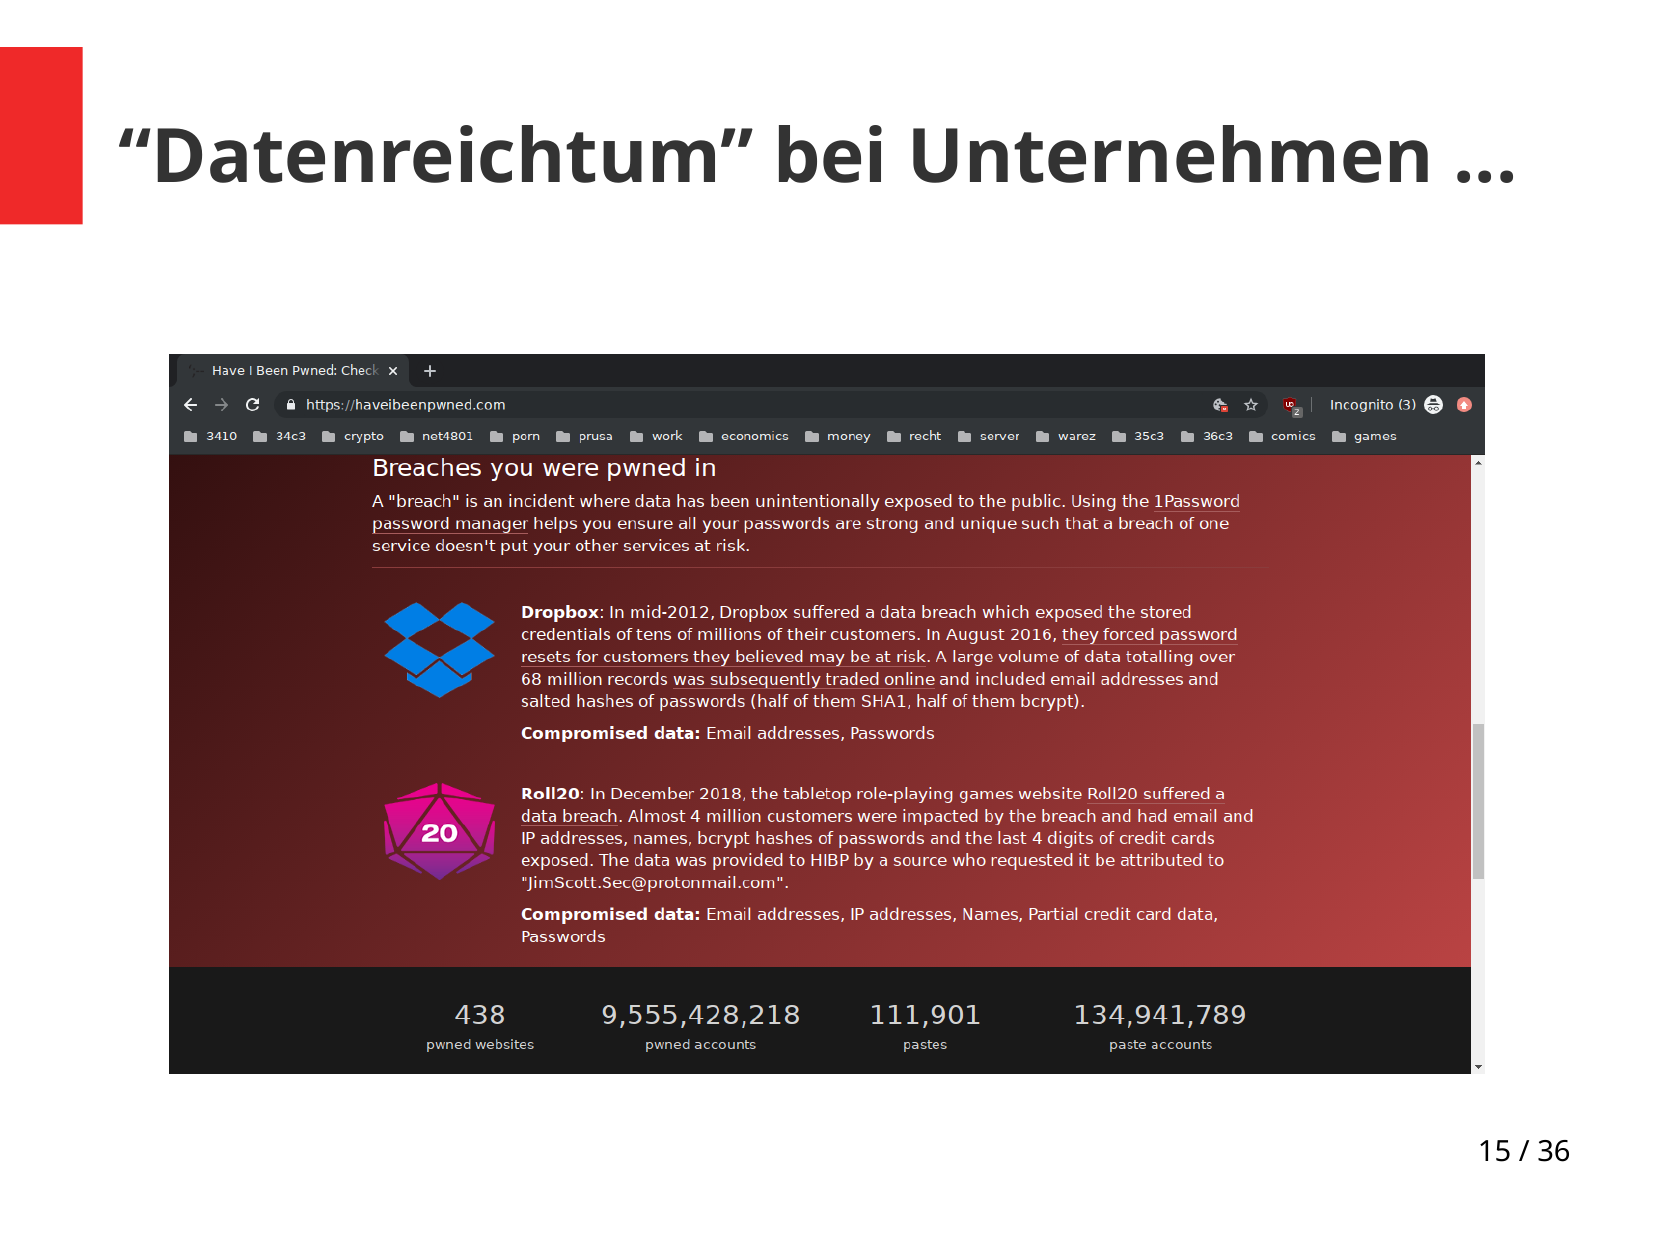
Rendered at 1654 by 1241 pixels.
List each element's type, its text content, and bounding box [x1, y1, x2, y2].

picture [169, 354, 1485, 1074]
title “Datenreichtum” bei Unternehmen ... [118, 49, 1571, 257]
